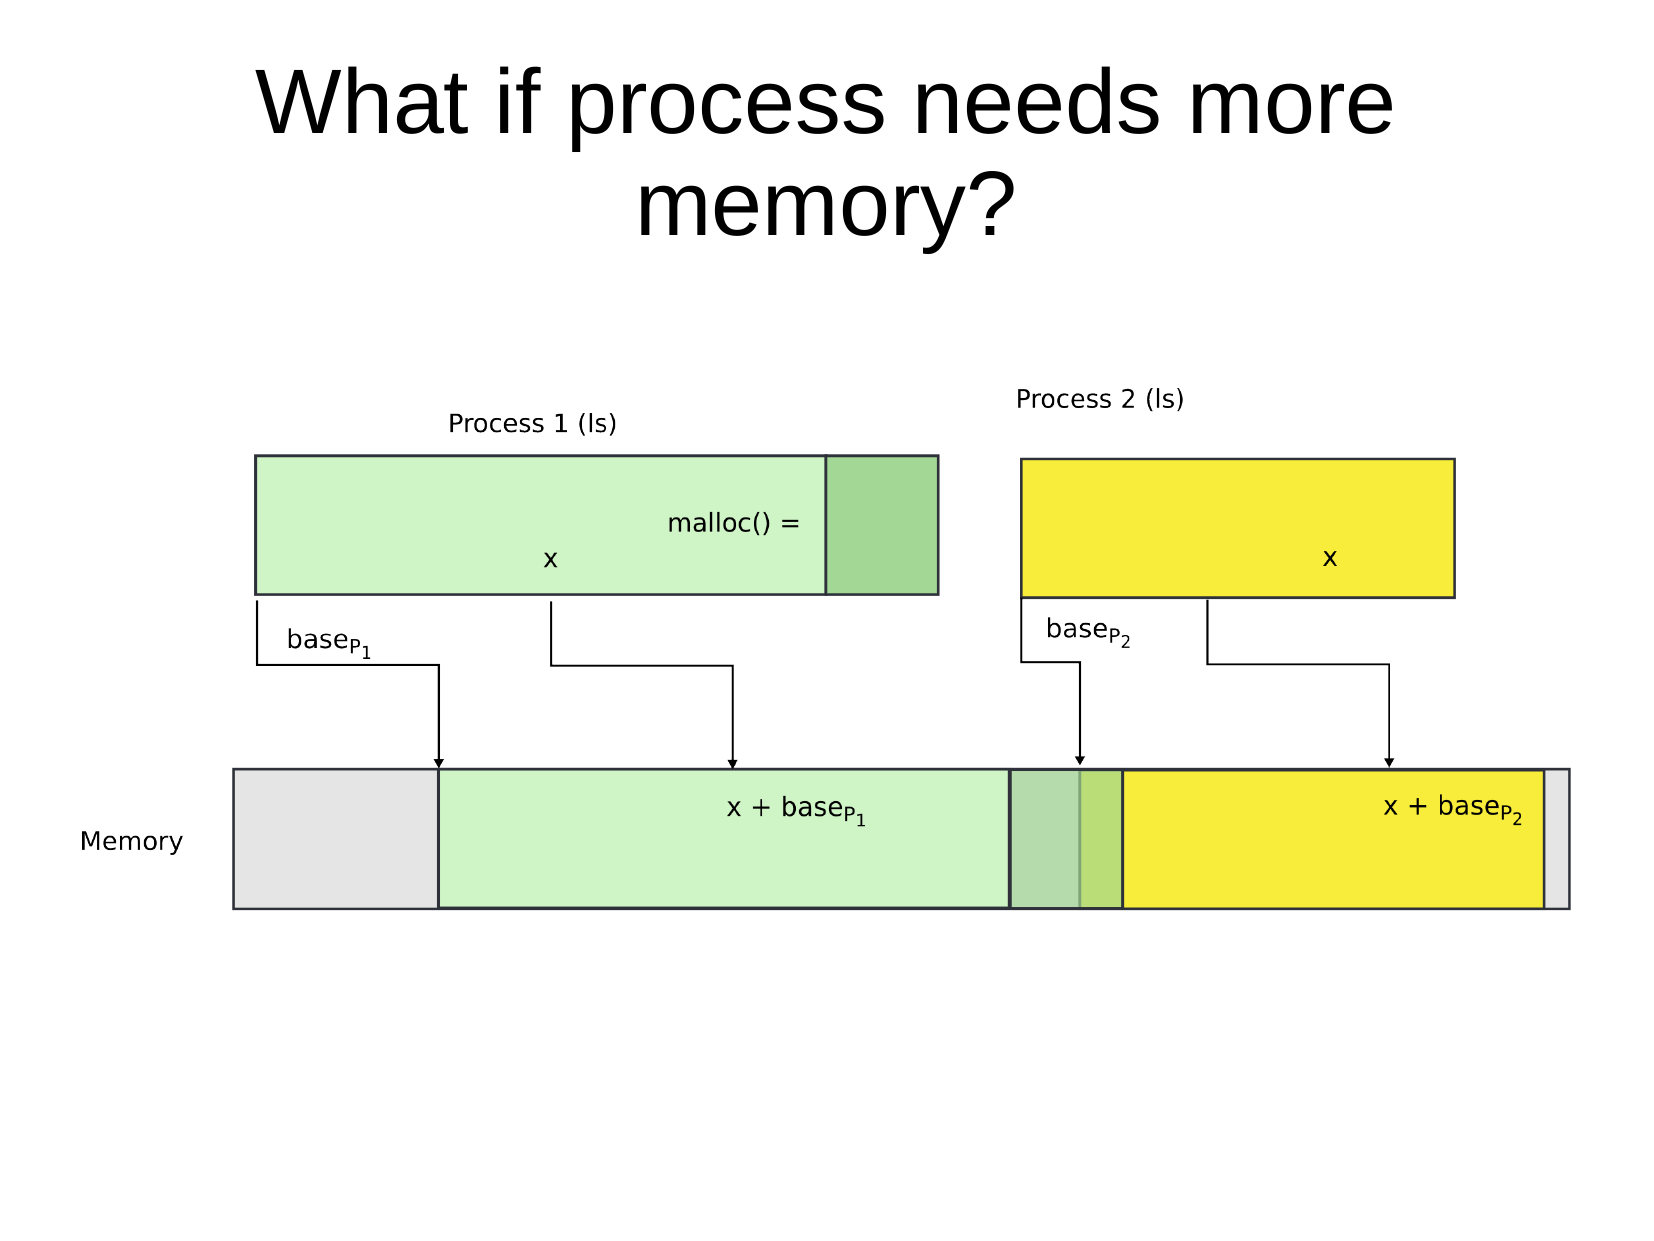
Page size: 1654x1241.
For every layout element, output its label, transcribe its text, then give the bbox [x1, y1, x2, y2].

title What if process needs more memory? [82, 49, 1571, 257]
picture [82, 388, 1571, 911]
